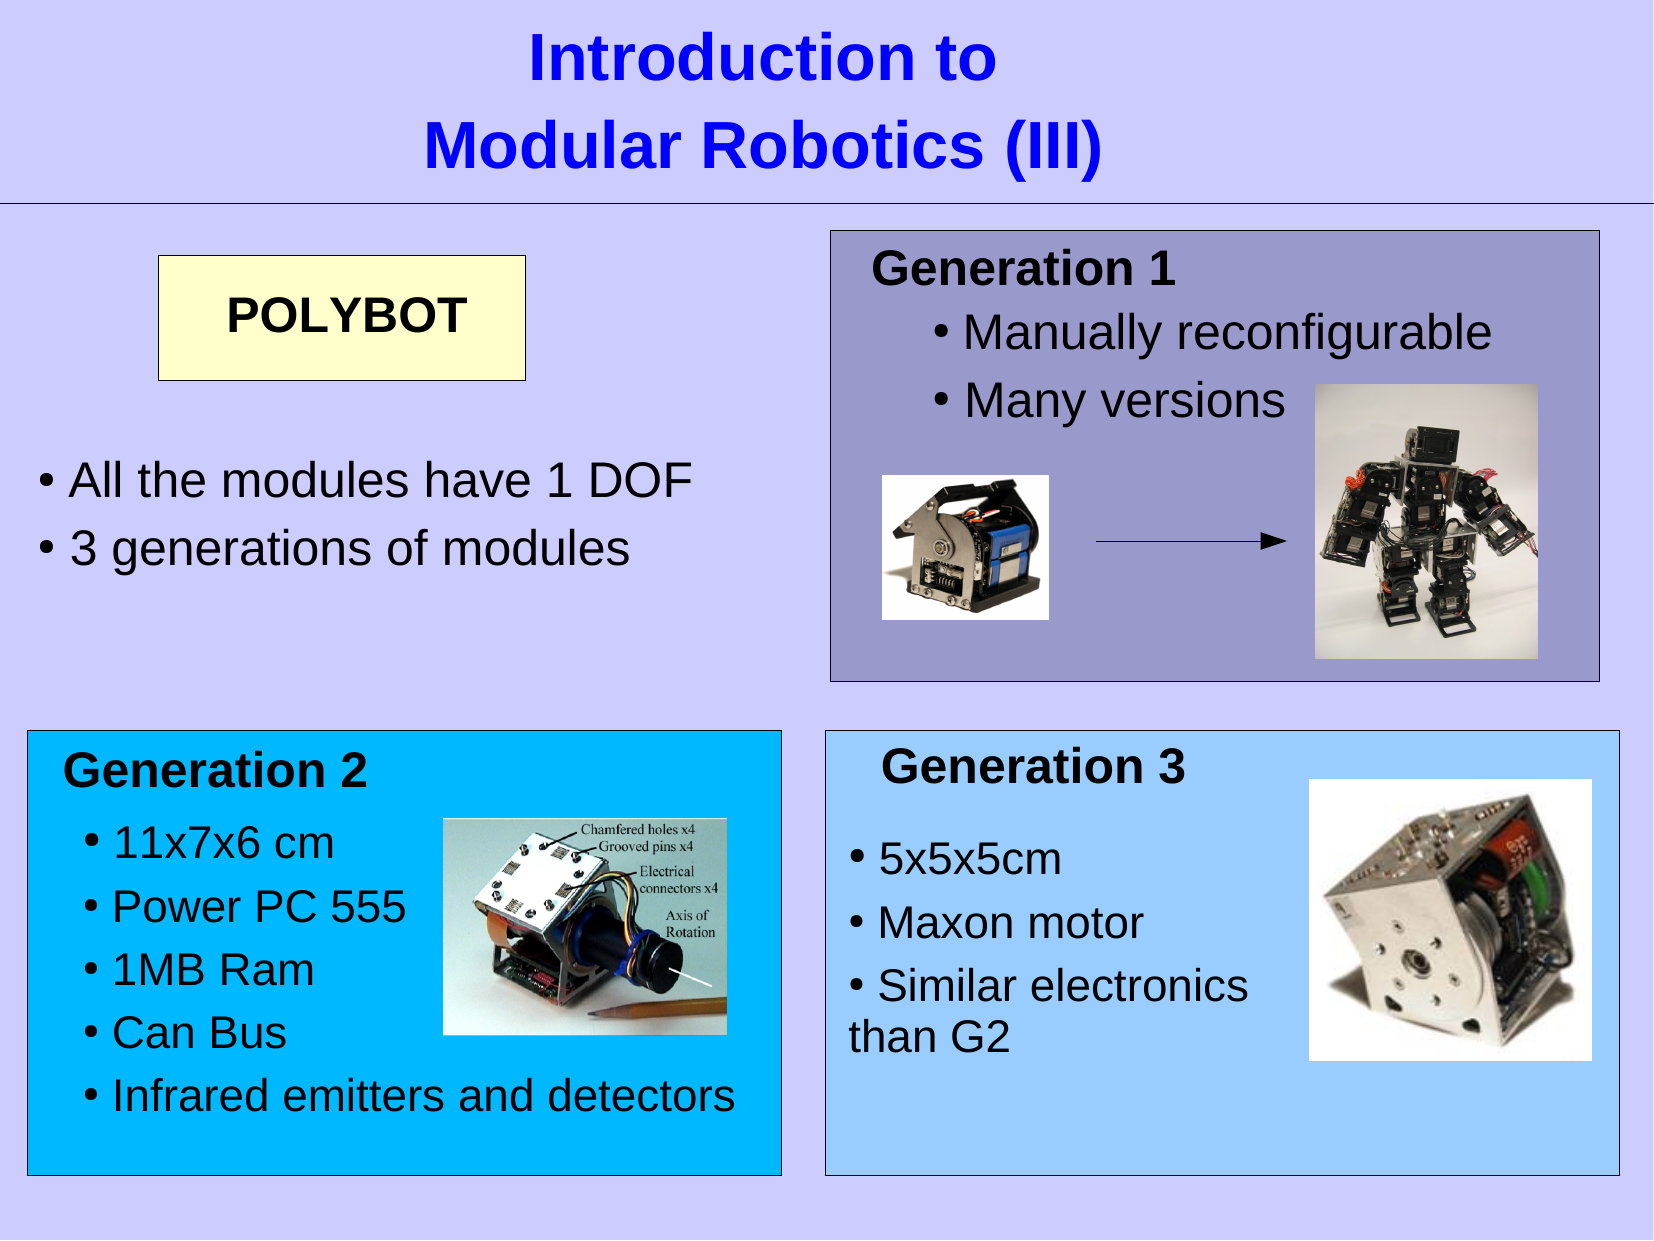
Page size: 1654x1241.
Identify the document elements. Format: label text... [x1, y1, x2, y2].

text_box [158, 255, 526, 381]
text_box [27, 730, 782, 1176]
text_box POLYBOT [226, 287, 468, 343]
text_box 5x5x5cm Maxon motor Similar electronics than G2 [848, 829, 1286, 1063]
text_box Generation 1 [871, 240, 1177, 297]
text_box Generation 3 [880, 738, 1187, 795]
picture [1315, 384, 1538, 659]
title Introduction to Modular Robotics (III) [126, 0, 1402, 191]
text_box [825, 730, 1620, 1176]
text_box Generation 2 [62, 742, 369, 799]
picture [882, 475, 1049, 620]
text_box Manually reconfigurable Many versions [932, 304, 1504, 428]
picture [1309, 779, 1592, 1061]
text_box 11x7x6 cm Power PC 555 1MB Ram Can Bus Infrared emitters and detectors [82, 814, 758, 1122]
text_box [830, 230, 1600, 682]
text_box All the modules have 1 DOF 3 generations of modules [37, 452, 752, 577]
